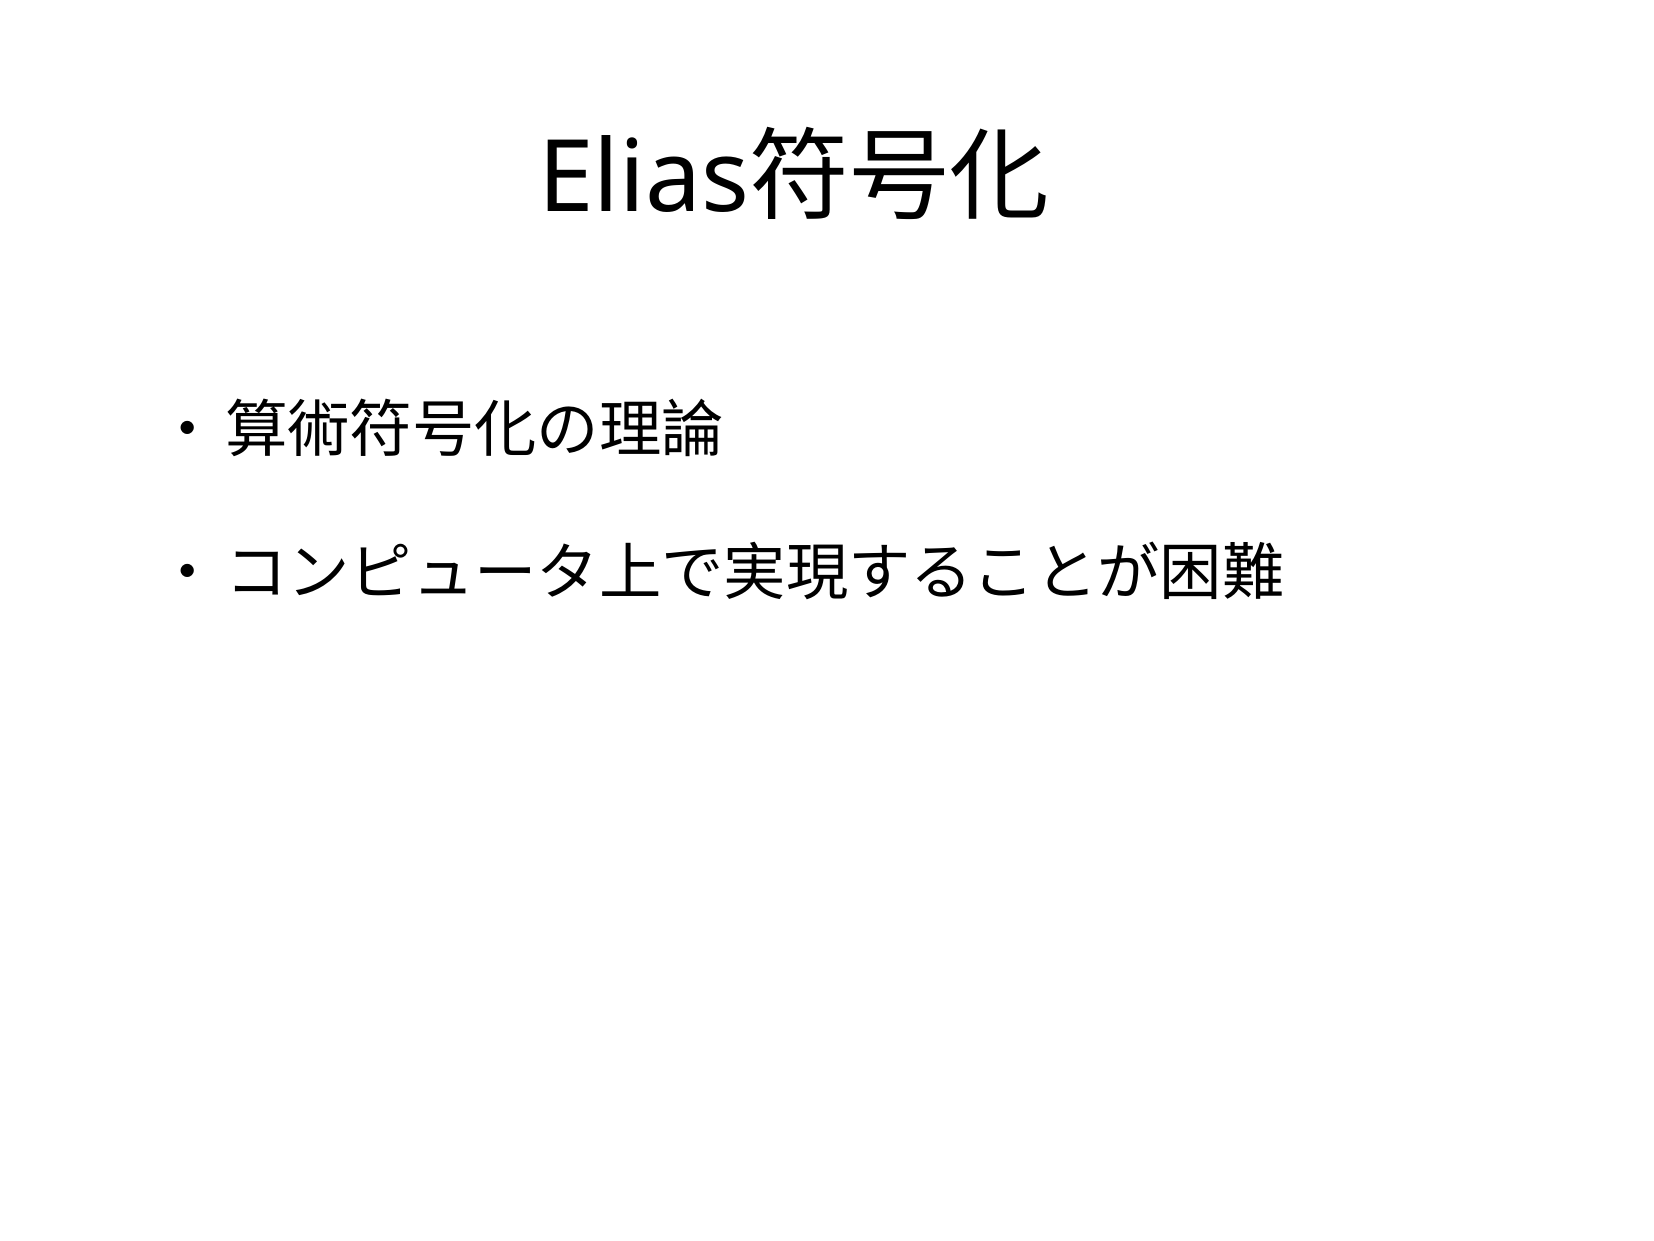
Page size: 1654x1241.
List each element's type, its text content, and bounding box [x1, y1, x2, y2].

text_box Elias符号化 [523, 88, 1046, 204]
chart [150, 395, 1292, 680]
